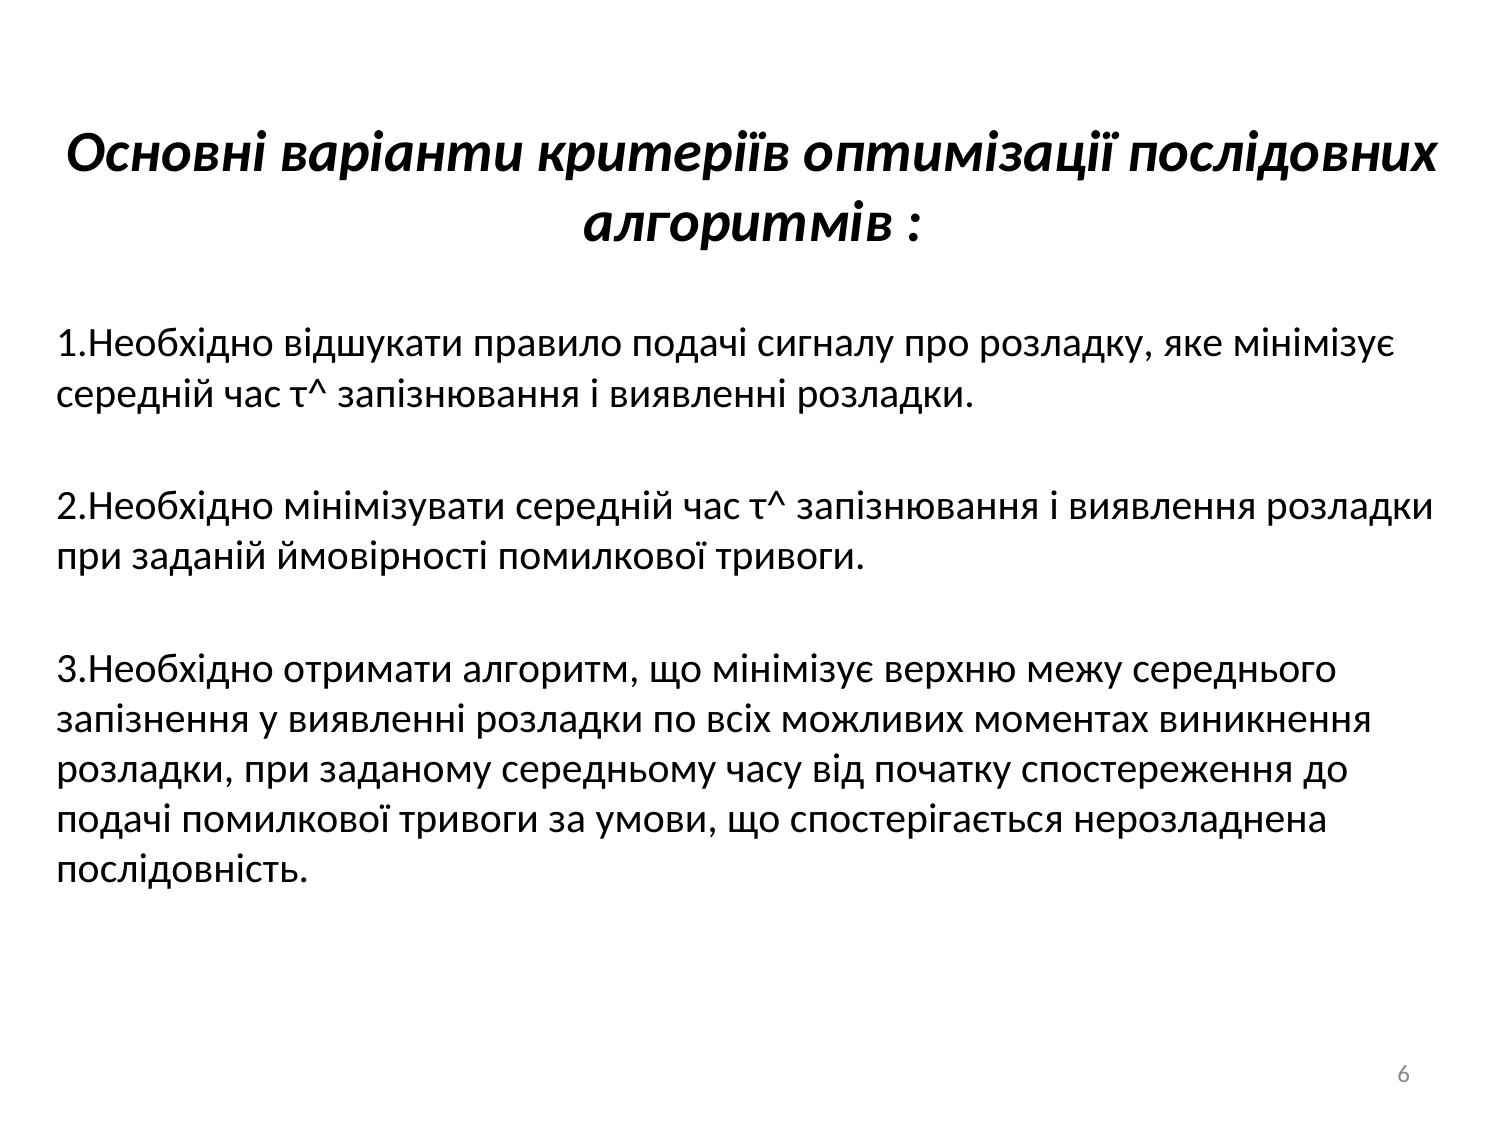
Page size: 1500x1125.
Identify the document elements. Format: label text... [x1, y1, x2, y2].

text_box <номер> [1074, 1042, 1426, 1103]
list Основні варіанти критеріїв оптимізації послідовних алгоритмів : Необхідно відшукати правило подачі сигналу про розладку, яке мінімізує середній час τ^ запізнювання і виявленні розладки. Необхідно мінімізувати середній час τ^ запізнювання і виявлення розладки при заданій ймовірності помилкової тривоги. Необхідно отримати алгоритм, що мінімізує верхню межу середнього запізнення у виявленні розладки по всіх можливих моментах виникнення розладки, при заданому середньому часу від початку спостереження до подачі помилкової тривоги за умови, що спостерігається нерозладнена послідовність. [41, 30, 1465, 977]
